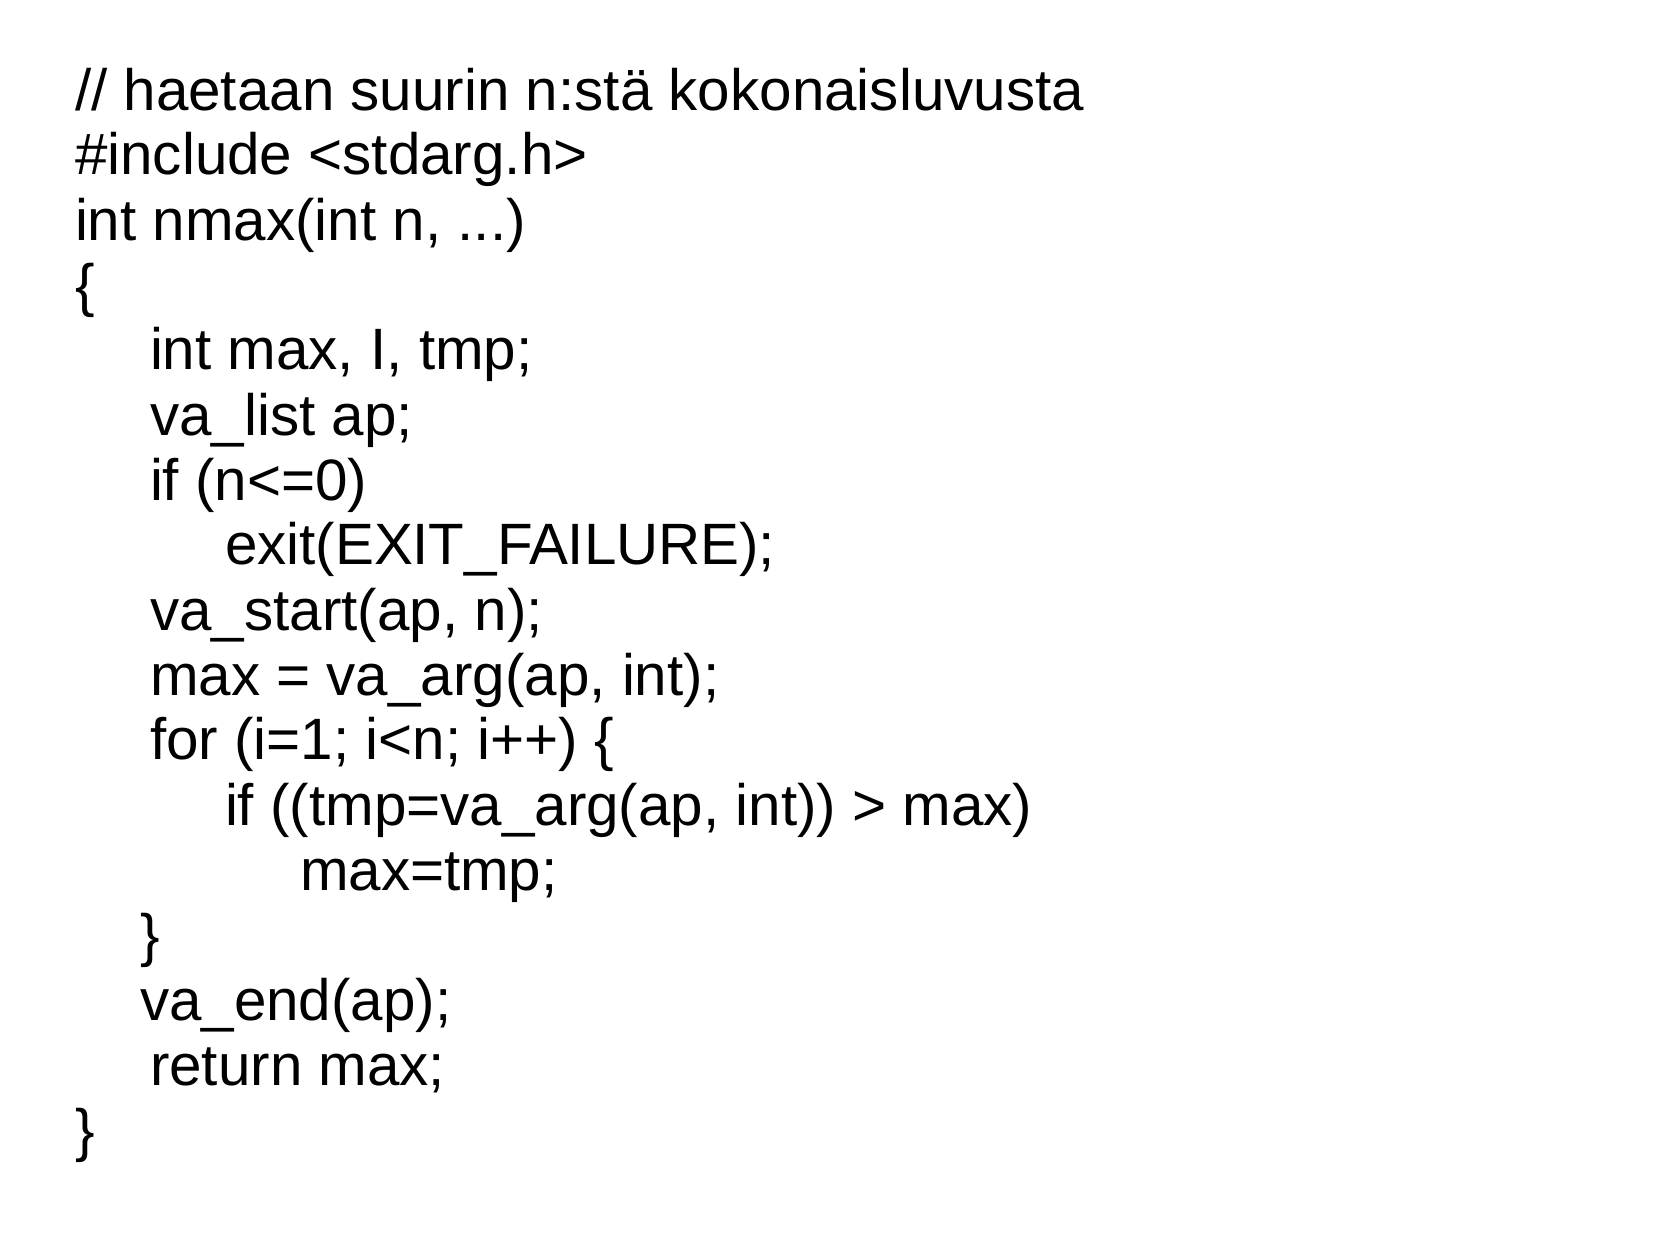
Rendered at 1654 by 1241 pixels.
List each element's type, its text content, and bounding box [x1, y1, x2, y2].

text_box // haetaan suurin n:stä kokonaisluvusta #include <stdarg.h> int nmax(int n, ...) { int max, I, tmp; va_list ap; if (n<=0) exit(EXIT_FAILURE); va_start(ap, n); max = va_arg(ap, int); for (i=1; i<n; i++) { if ((tmp=va_arg(ap, int)) > max) max=tmp; } va_end(ap); return max; } [75, 57, 1564, 1163]
